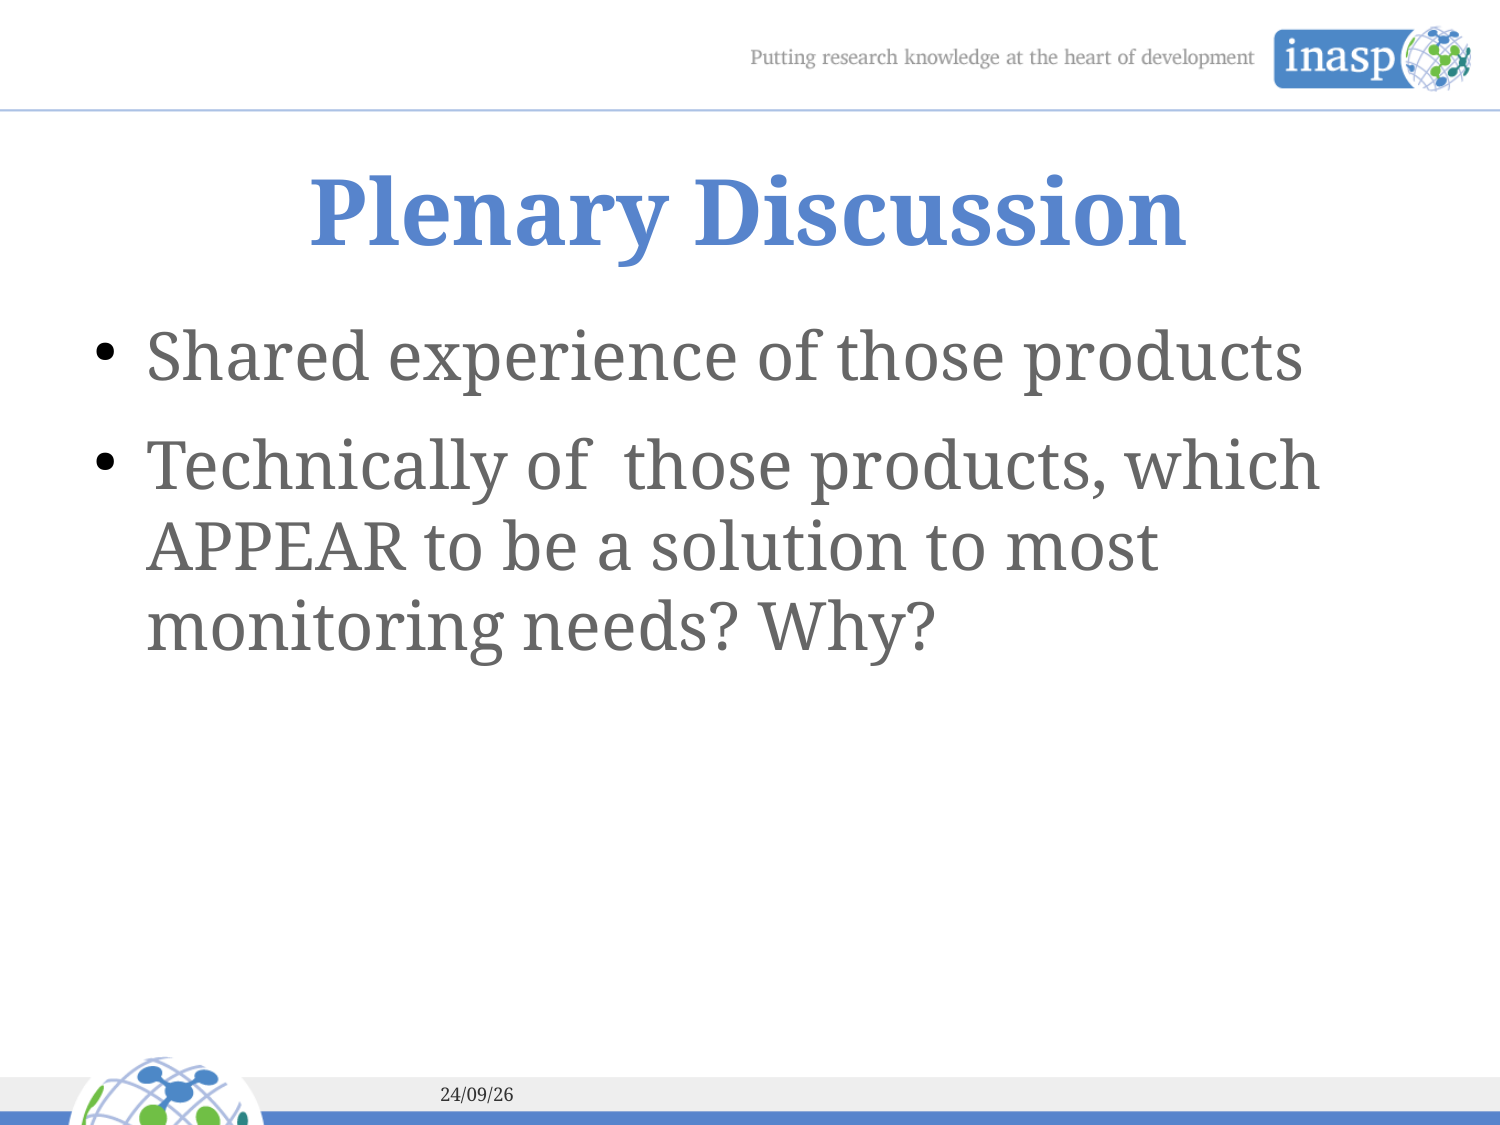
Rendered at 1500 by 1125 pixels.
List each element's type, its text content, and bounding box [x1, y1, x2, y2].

picture [0, 0, 1500, 1125]
list Shared experience of those products Technically of those products, which APPEAR to be a solution to most monitoring needs? Why? [75, 313, 1426, 967]
title Plenary Discussion [75, 129, 1426, 313]
